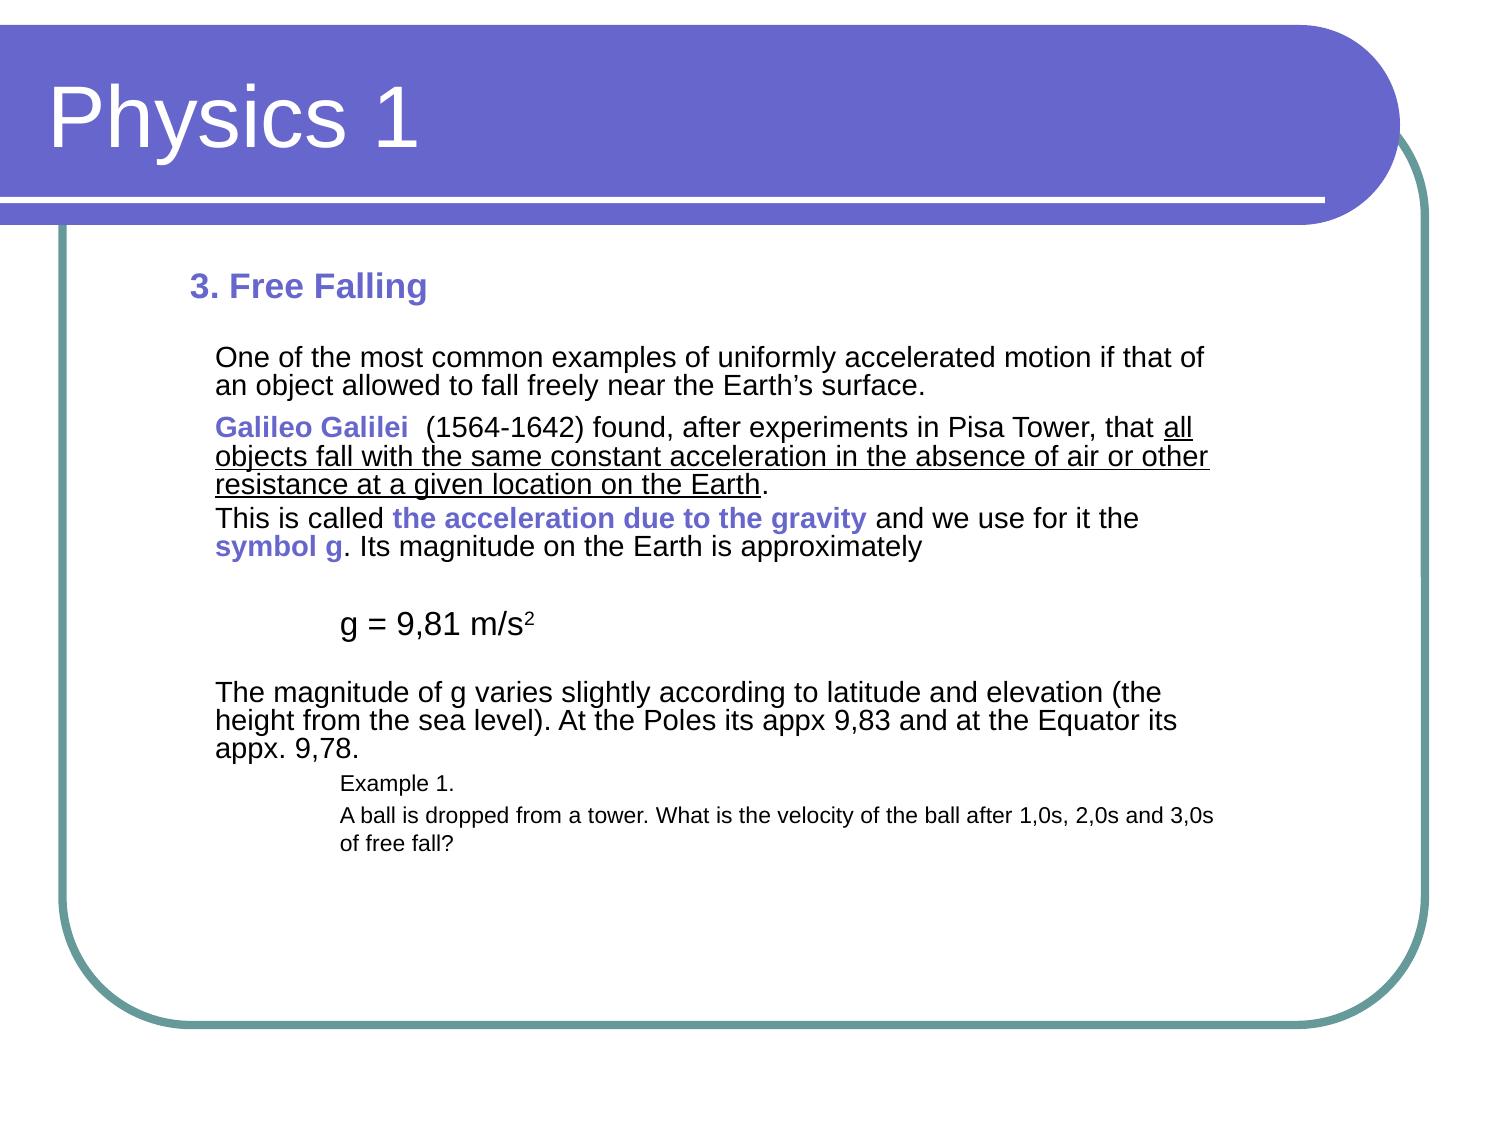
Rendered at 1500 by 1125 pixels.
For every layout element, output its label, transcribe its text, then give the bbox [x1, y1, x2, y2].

title Physics 1 [32, 37, 1347, 188]
list 3. Free Falling One of the most common examples of uniformly accelerated motion if that of an object allowed to fall freely near the Earth’s surface. Galileo Galilei (1564-1642) found, after experiments in Pisa Tower, that all objects fall with the same constant acceleration in the absence of air or other resistance at a given location on the Earth. This is called the acceleration due to the gravity and we use for it the symbol g. Its magnitude on the Earth is approximately g = 9,81 m/s2 The magnitude of g varies slightly according to latitude and elevation (the height from the sea level). At the Poles its appx 9,83 and at the Equator its appx. 9,78. Example 1. A ball is dropped from a tower. What is the velocity of the ball after 1,0s, 2,0s and 3,0s of free fall? [99, 255, 1235, 941]
